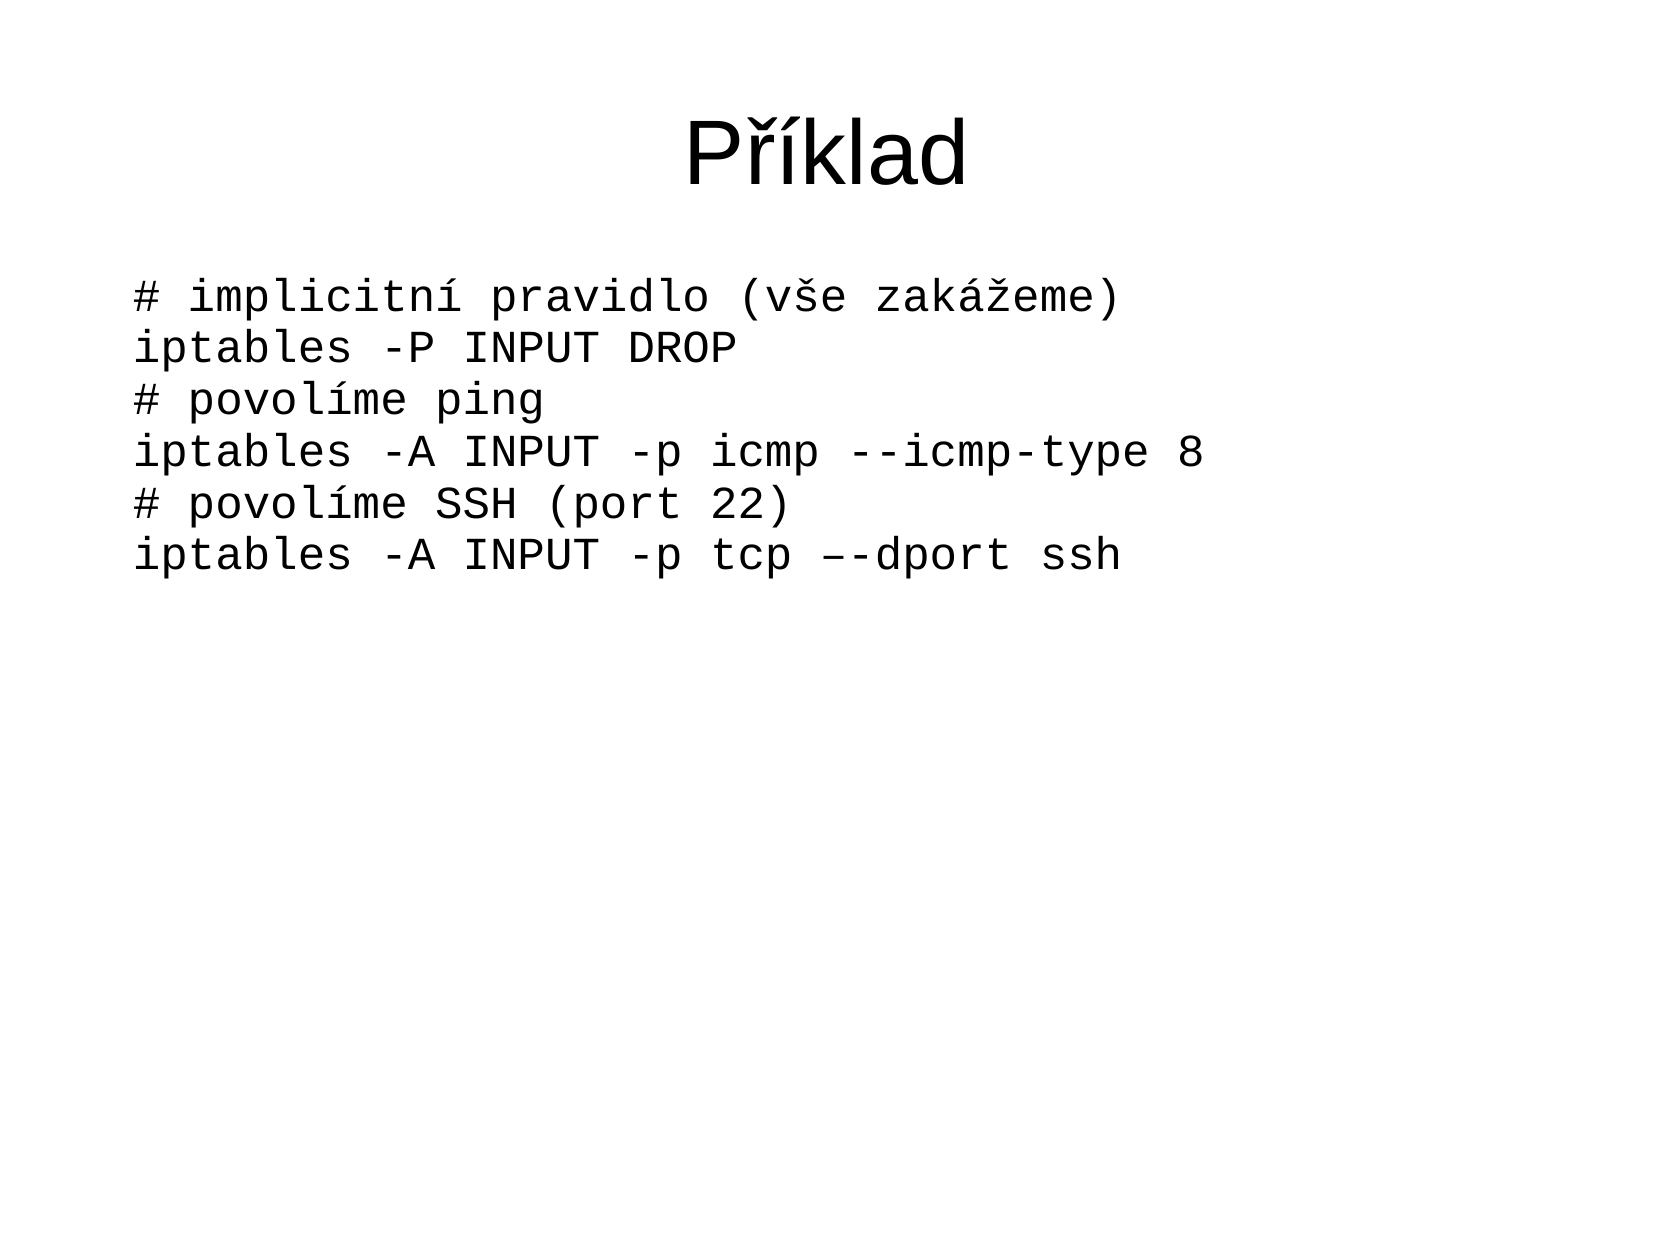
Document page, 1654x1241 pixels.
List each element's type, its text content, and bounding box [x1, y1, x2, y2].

title Příklad [82, 49, 1571, 257]
text_box # implicitní pravidlo (vše zakážeme) iptables -P INPUT DROP # povolíme ping iptables -A INPUT -p icmp --icmp-type 8 # povolíme SSH (port 22) iptables -A INPUT -p tcp –-dport ssh [118, 265, 1595, 591]
